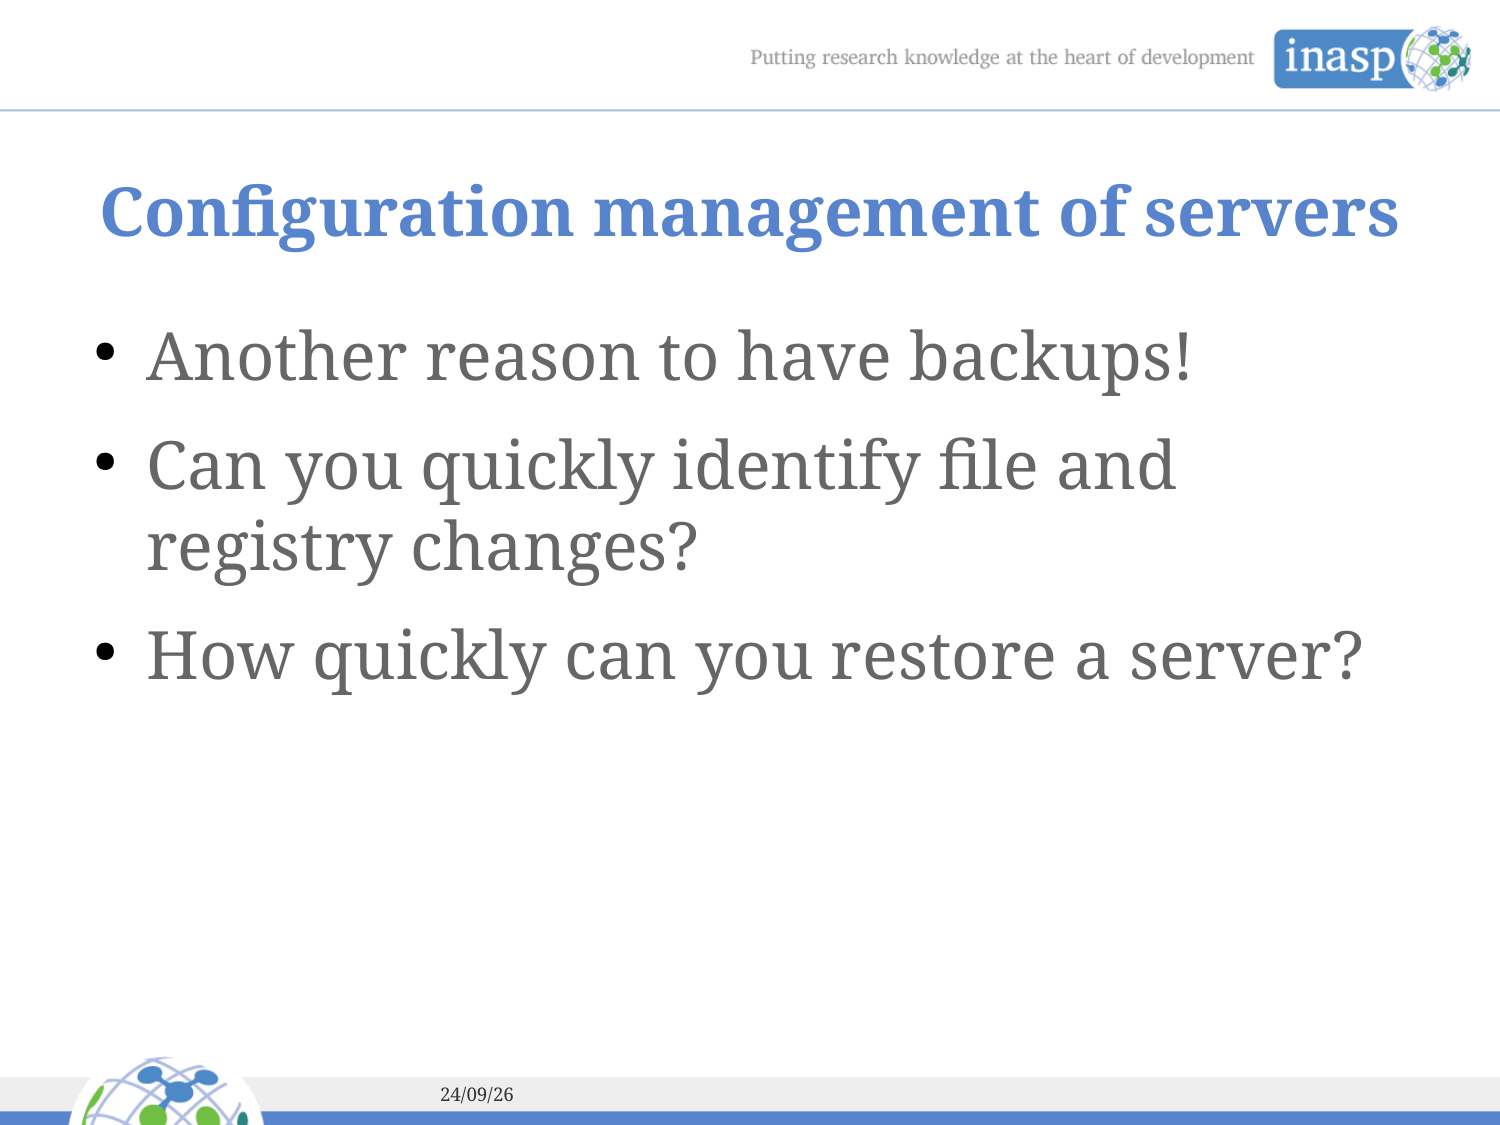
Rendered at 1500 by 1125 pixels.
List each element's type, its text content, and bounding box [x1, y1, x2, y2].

picture [0, 0, 1500, 1125]
list Another reason to have backups! Can you quickly identify file and registry changes? How quickly can you restore a server? [75, 313, 1426, 967]
title Configuration management of servers [75, 129, 1426, 313]
